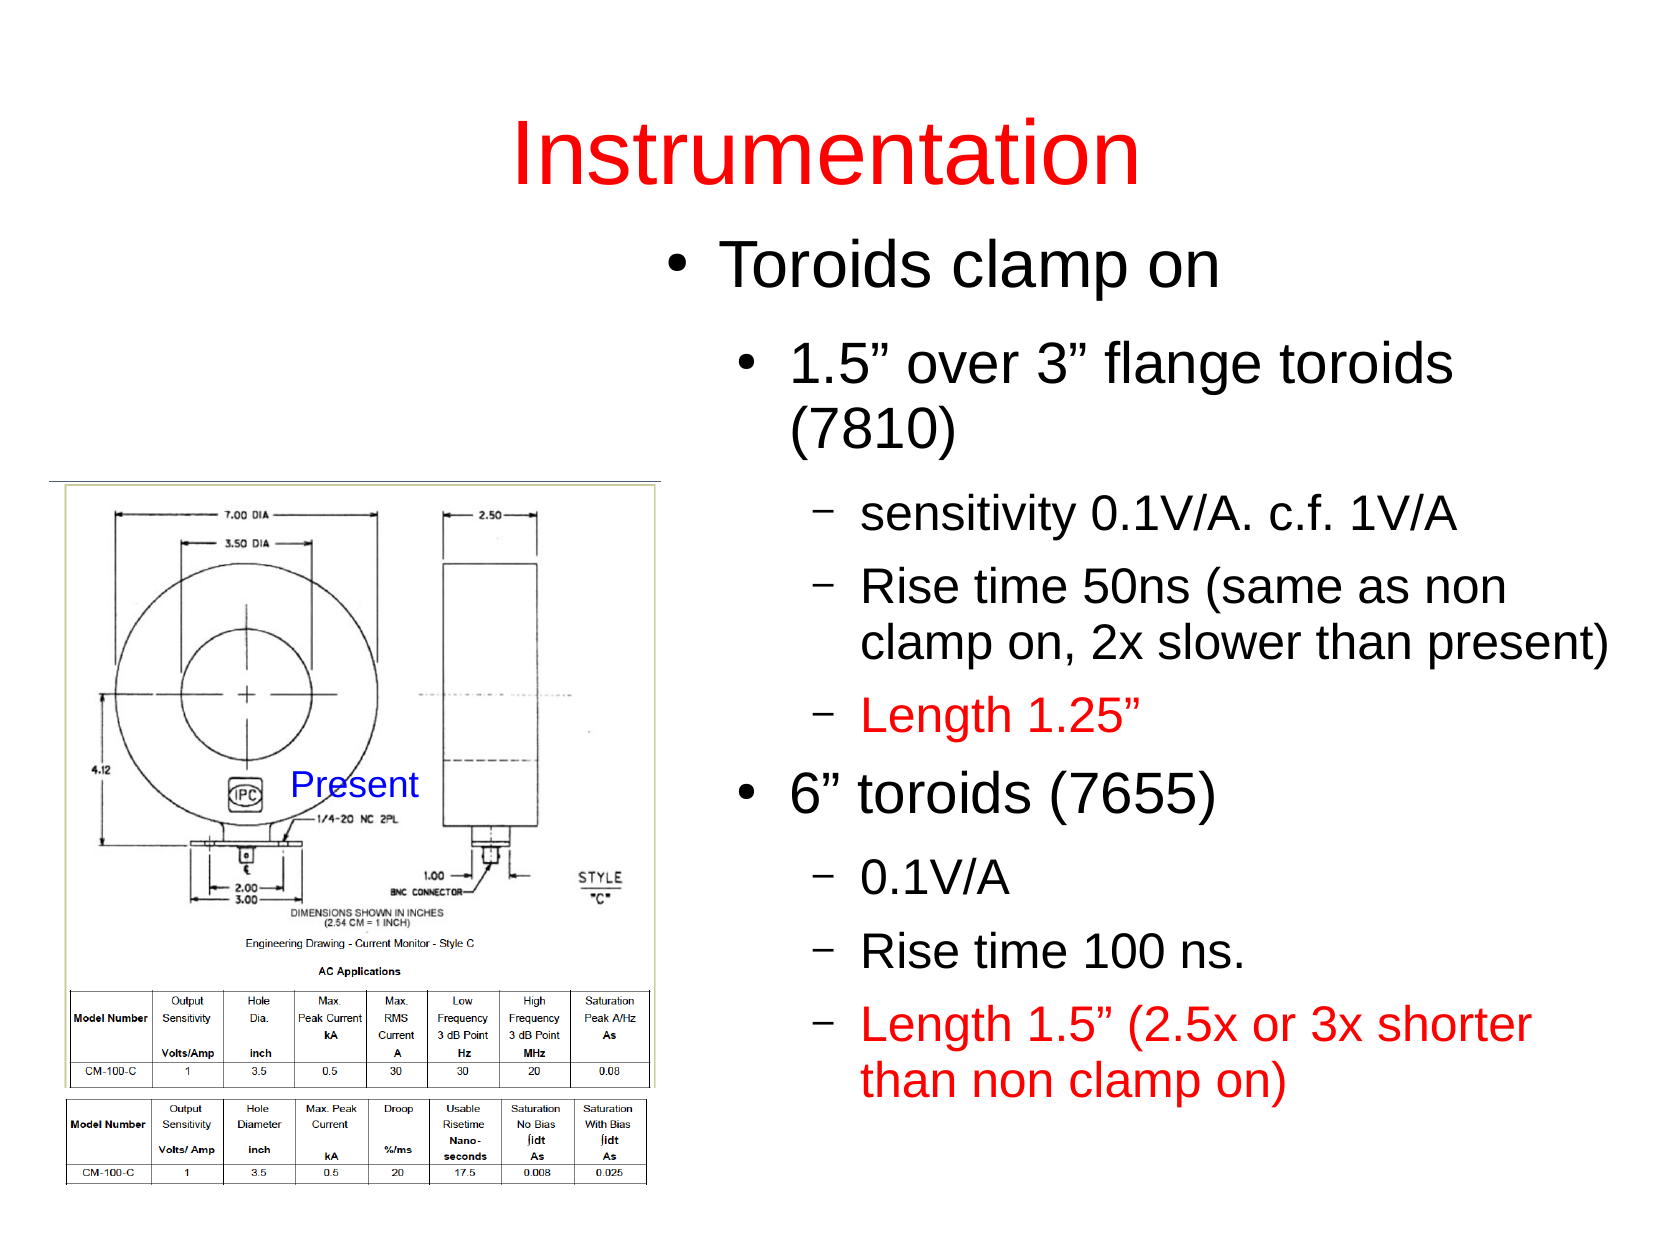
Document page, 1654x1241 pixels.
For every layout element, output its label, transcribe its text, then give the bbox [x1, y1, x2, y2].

picture [49, 481, 661, 1088]
picture [63, 1096, 653, 1186]
title Instrumentation [82, 49, 1571, 257]
list Toroids clamp on 1.5” over 3” flange toroids (7810) sensitivity 0.1V/A. c.f. 1V/A Rise time 50ns (same as non clamp on, 2x slower than present) Length 1.25” 6” toroids (7655) 0.1V/A Rise time 100 ns. Length 1.5” (2.5x or 3x shorter than non clamp on) [647, 227, 1611, 1241]
